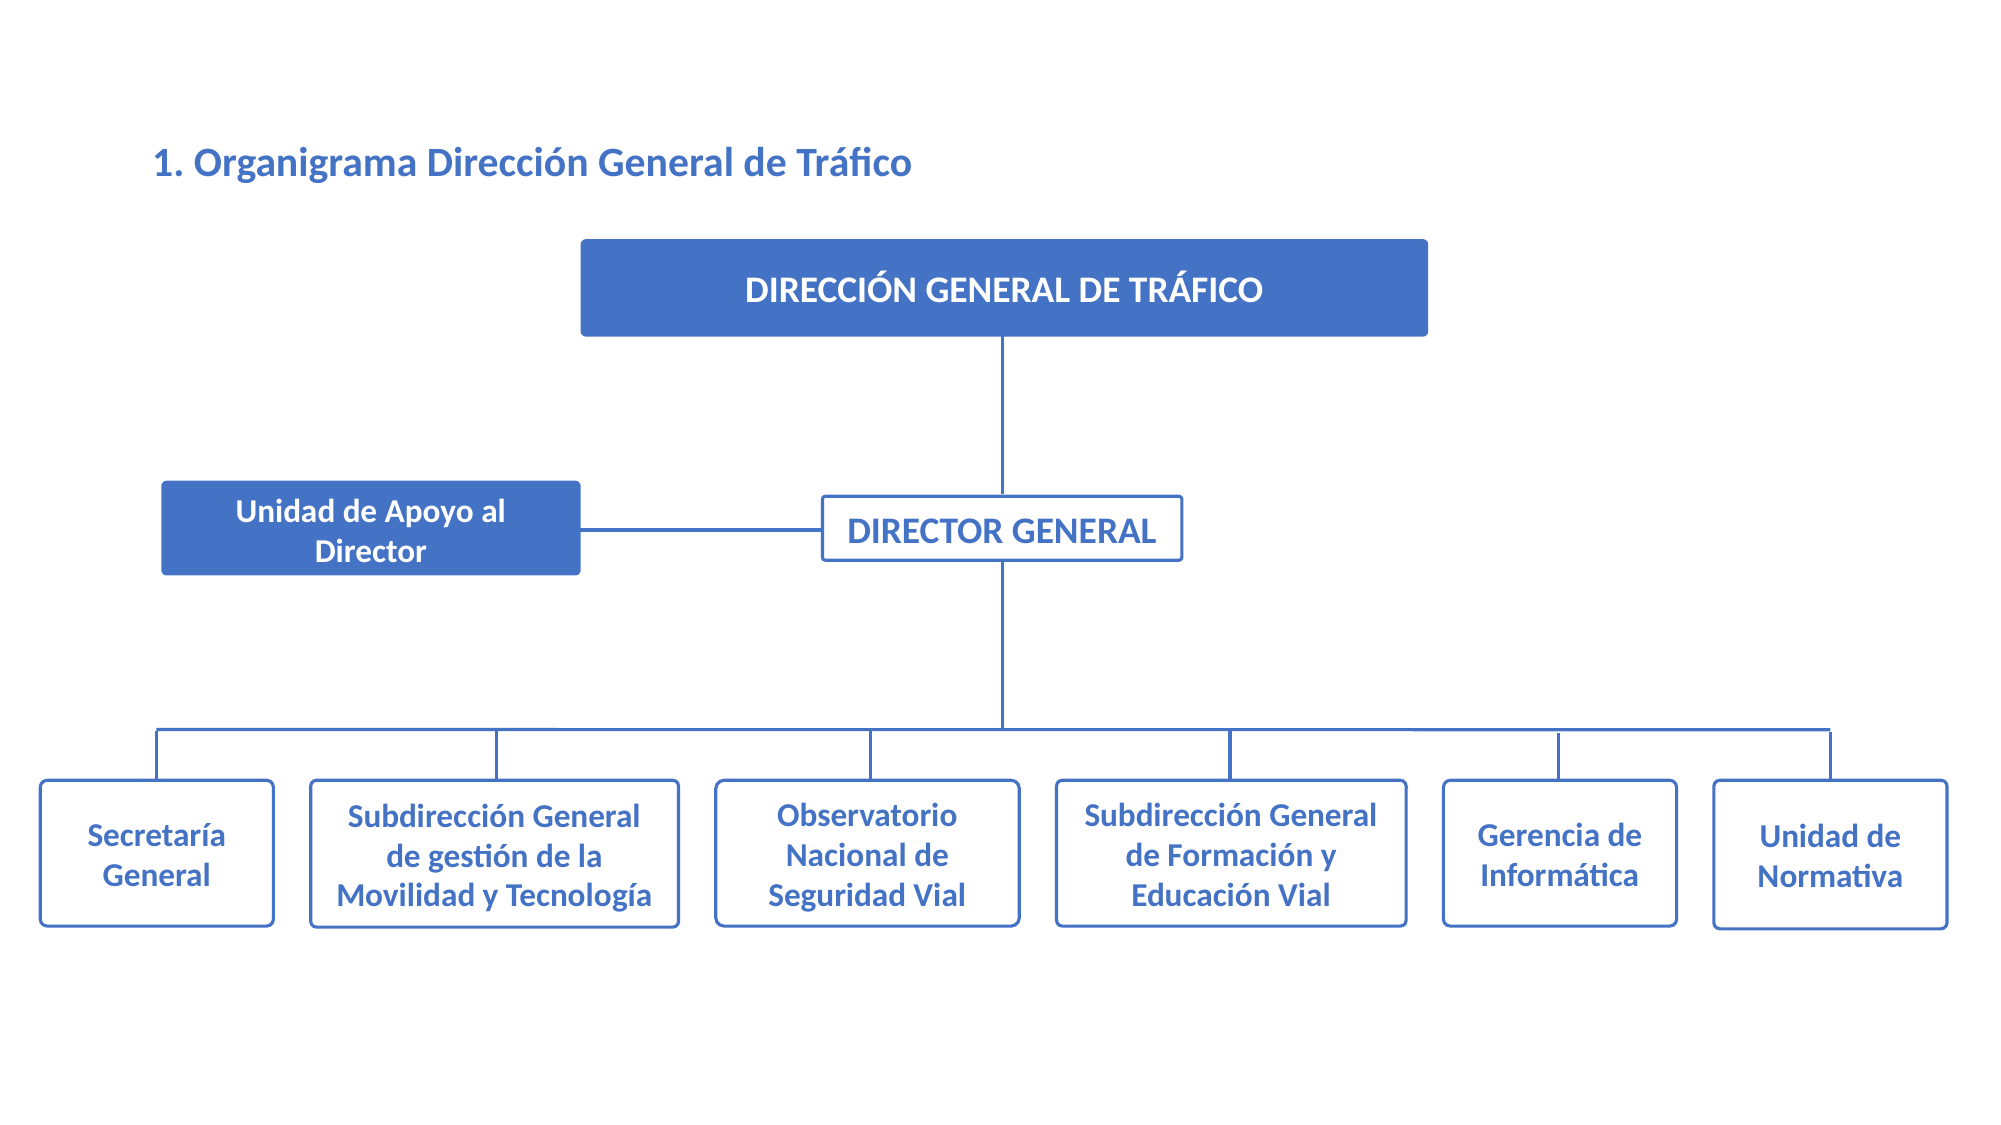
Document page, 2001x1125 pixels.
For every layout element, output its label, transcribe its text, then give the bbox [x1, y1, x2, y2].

text_box DIRECCIÓN GENERAL DE TRÁFICO [580, 239, 1429, 337]
text_box DIRECTOR GENERAL [822, 496, 1182, 561]
text_box Unidad de Normativa [1713, 780, 1948, 929]
text_box 1. Organigrama Dirección General de Tráfico [137, 127, 935, 194]
text_box Subdirección General de gestión de la Movilidad y Tecnología [310, 780, 679, 928]
text_box Subdirección General de Formación y Educación Vial [1056, 780, 1407, 927]
text_box Unidad de Apoyo al Director [161, 480, 581, 576]
text_box Secretaría General [40, 780, 274, 927]
text_box Gerencia de Informática [1443, 780, 1677, 927]
text_box Observatorio Nacional de Seguridad Vial [715, 780, 1020, 927]
